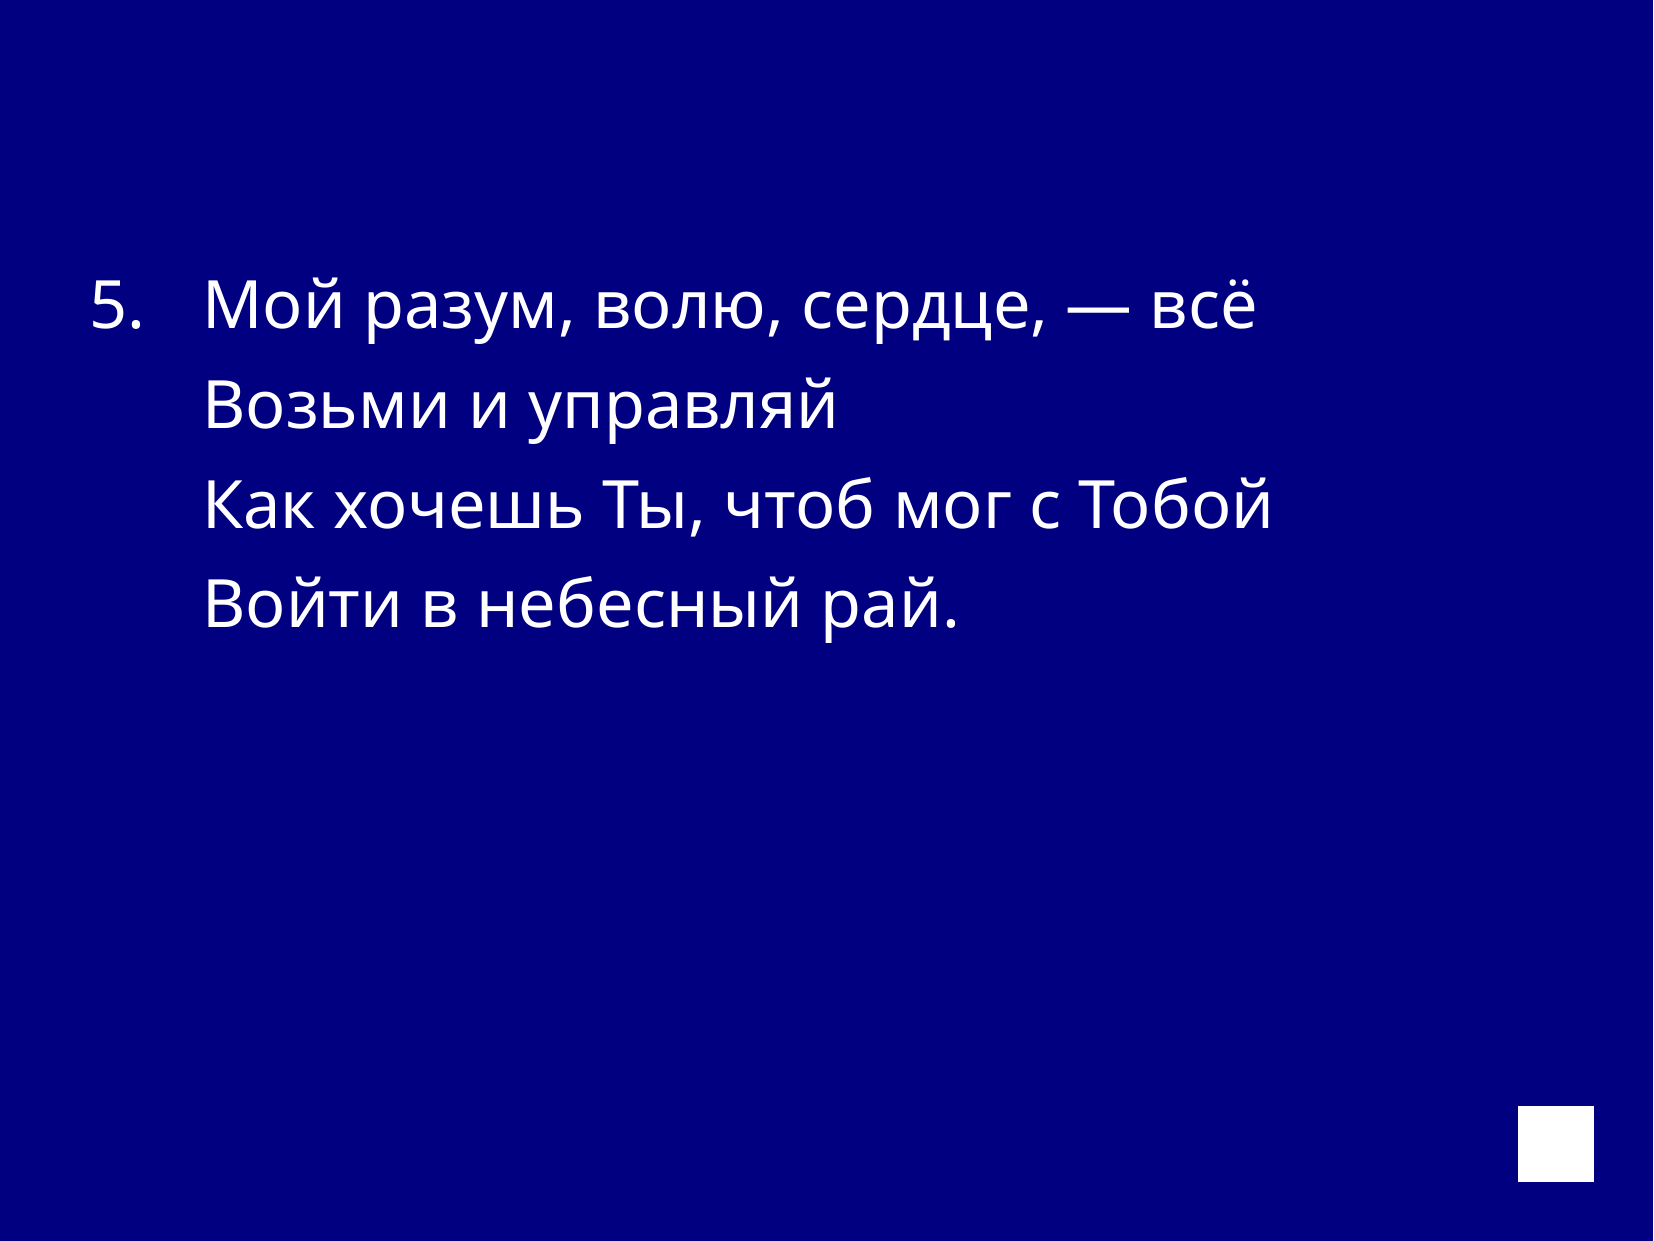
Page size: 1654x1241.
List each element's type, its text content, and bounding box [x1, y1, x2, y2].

text_box 5. Мой разум, волю, сердце, — всё Возьми и управляй Как хочешь Ты, чтоб мог с Тобой Войти в небесный рай. [75, 150, 1576, 1163]
text_box [1518, 1106, 1594, 1182]
